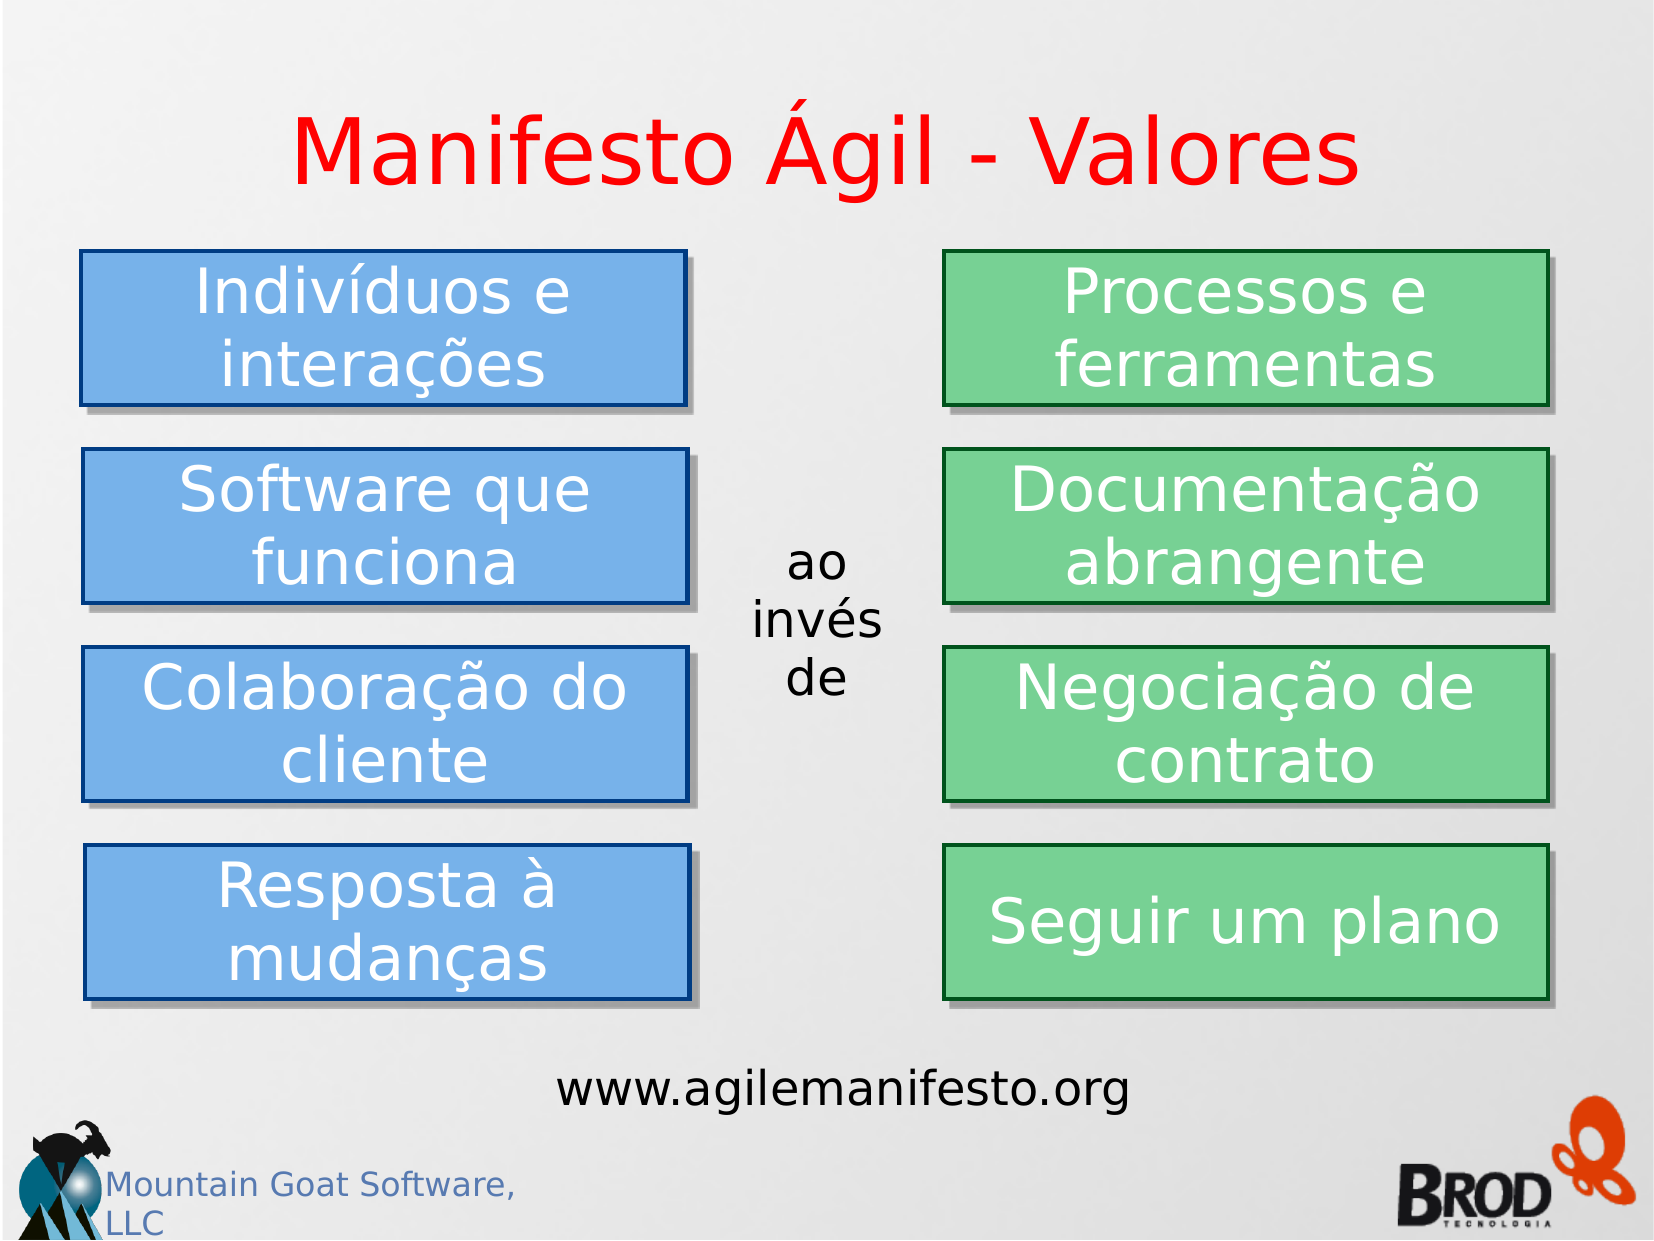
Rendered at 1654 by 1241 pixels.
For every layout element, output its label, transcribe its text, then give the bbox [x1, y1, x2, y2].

text_box www.agilemanifesto.org [472, 1055, 1217, 1122]
text_box Seguir um plano [943, 844, 1548, 1000]
text_box Processos e ferramentas [943, 251, 1548, 406]
text_box Resposta à mudanças [85, 844, 690, 1000]
text_box ao invés de [748, 501, 886, 739]
picture [2, 0, 1654, 1241]
title Manifesto Ágil - Valores [82, 56, 1571, 250]
text_box Indivíduos e interações [81, 251, 686, 406]
text_box Software que funciona [83, 448, 688, 604]
text_box Documentação abrangente [943, 448, 1548, 604]
text_box Colaboração do cliente [83, 647, 688, 802]
text_box Negociação de contrato [943, 647, 1548, 802]
